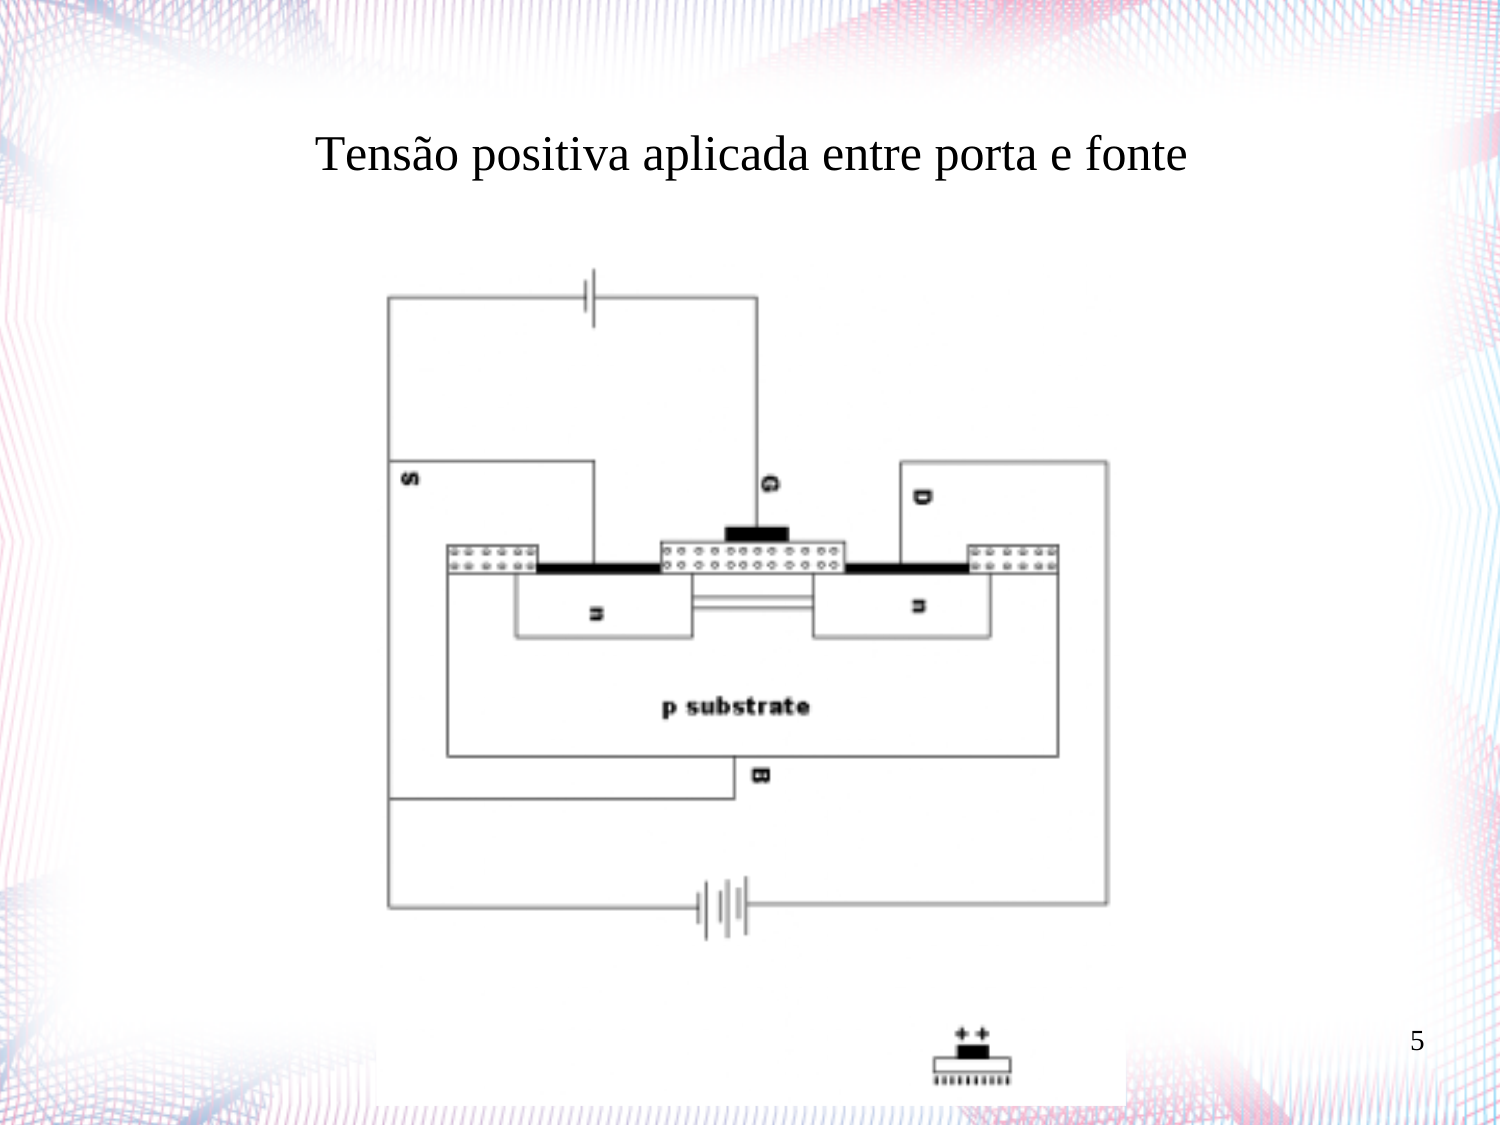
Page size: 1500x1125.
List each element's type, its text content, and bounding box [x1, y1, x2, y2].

picture [0, 0, 1500, 1125]
text_box Tensão positiva aplicada entre porta e fonte [300, 112, 1204, 188]
